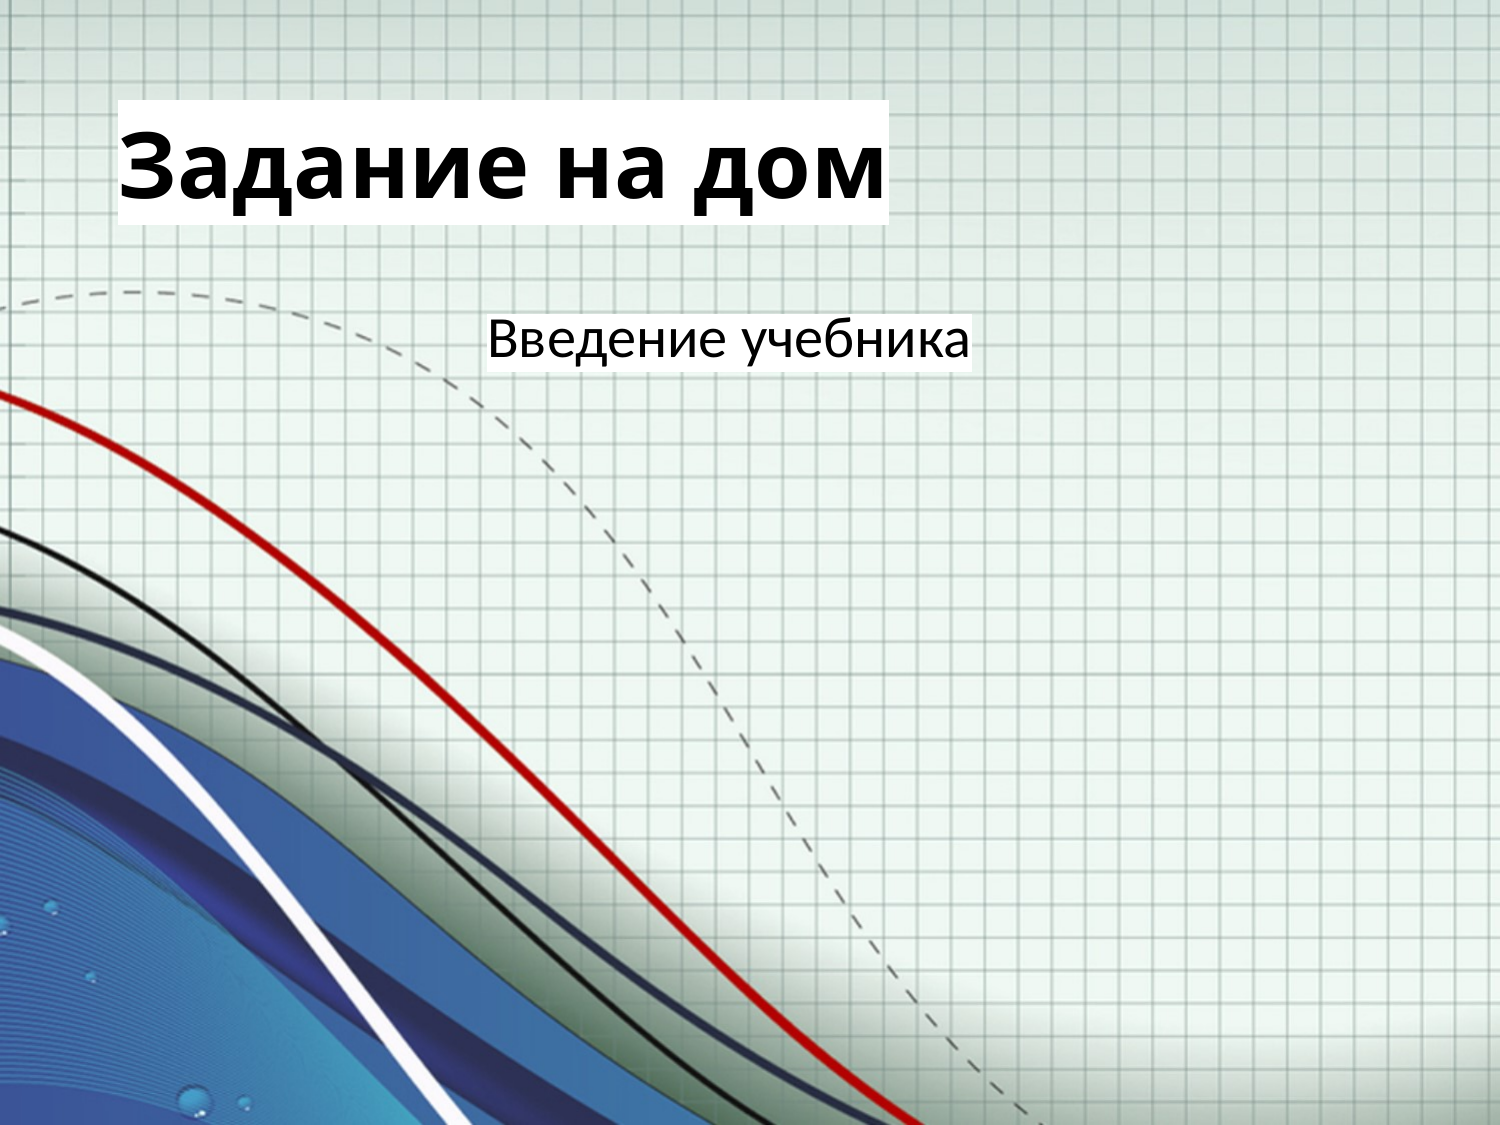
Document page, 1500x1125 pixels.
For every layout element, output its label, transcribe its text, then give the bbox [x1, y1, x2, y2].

list Введение учебника [472, 299, 1397, 1014]
title Задание на дом [103, 59, 1397, 278]
picture [0, 0, 1500, 1125]
